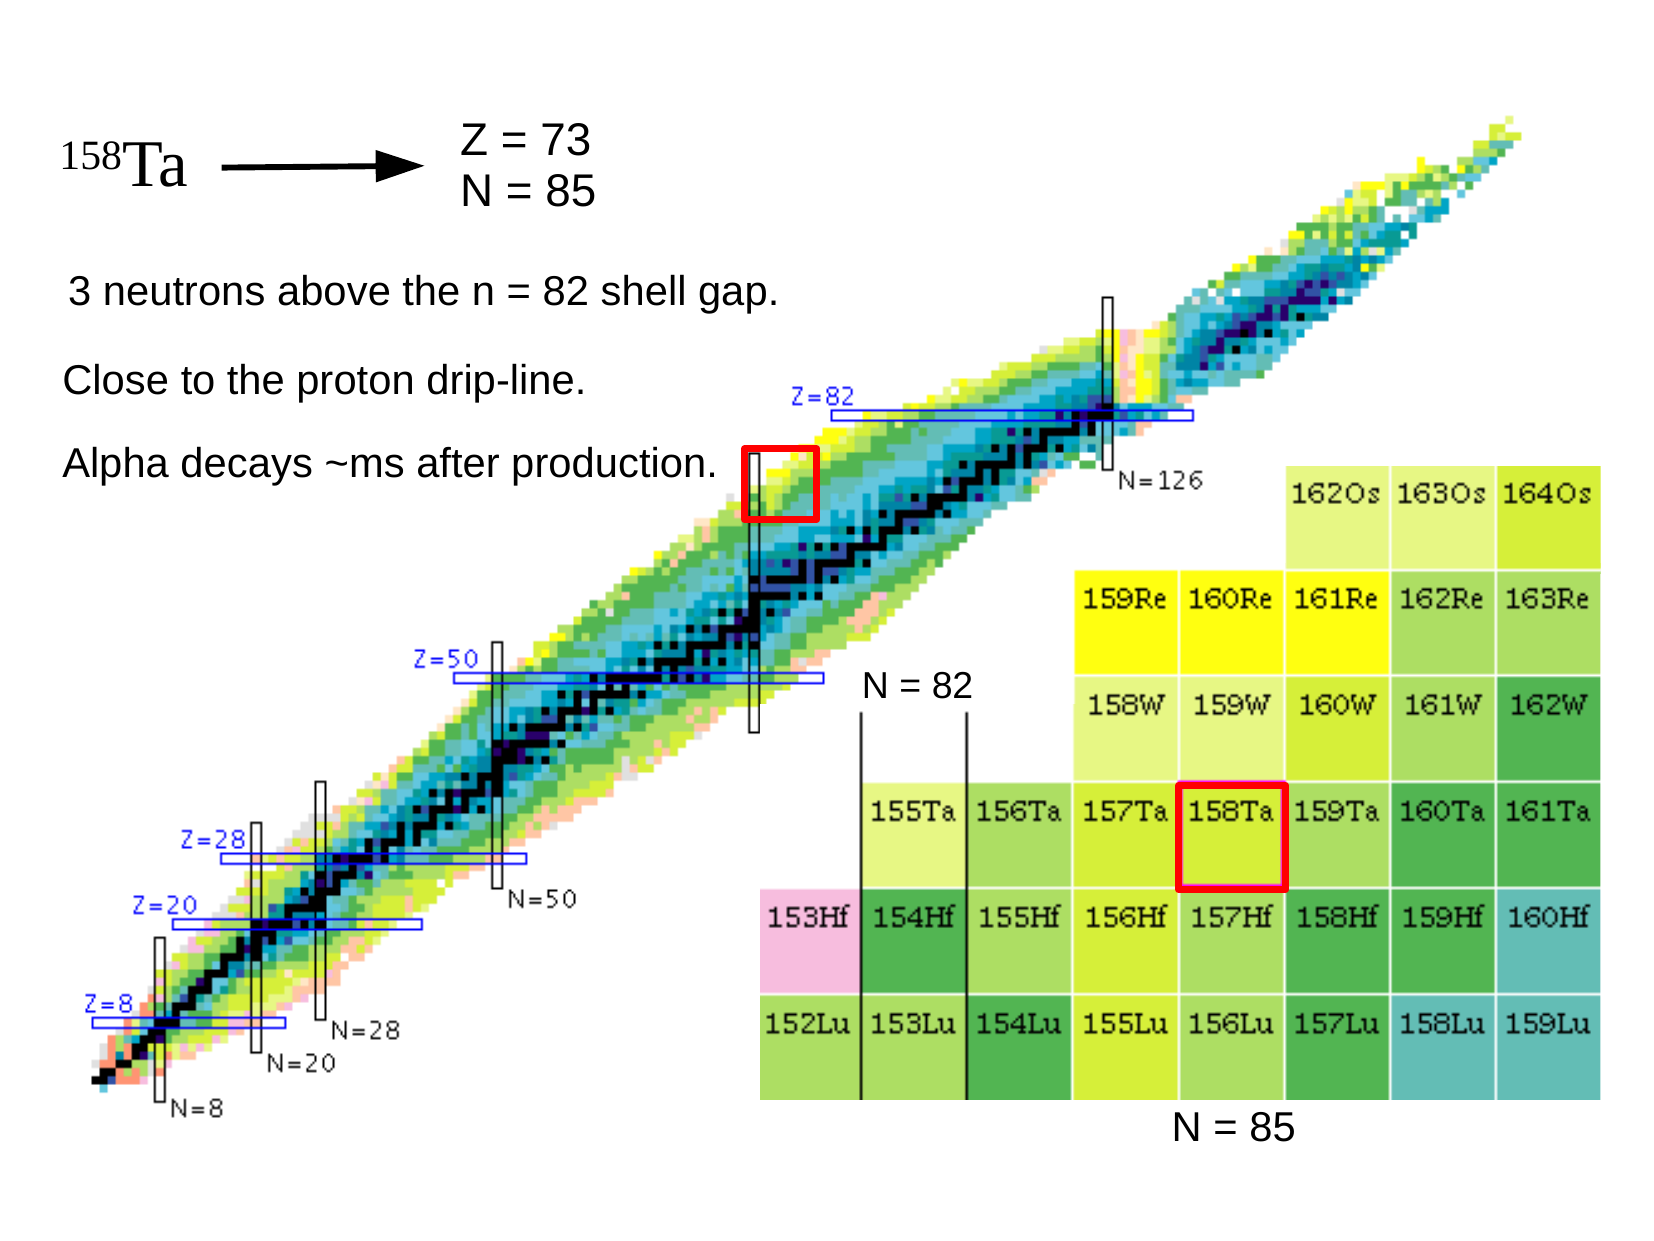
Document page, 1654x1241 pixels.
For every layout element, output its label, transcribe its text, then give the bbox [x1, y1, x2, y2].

text_box 158Ta [44, 120, 445, 216]
text_box Z = 73 N = 85 [445, 106, 628, 224]
picture [76, 100, 1601, 1126]
text_box Close to the proton drip-line. [47, 349, 659, 411]
text_box N = 85 [1156, 1096, 1333, 1158]
picture [748, 452, 813, 516]
text_box Alpha decays ~ms after production. [47, 431, 769, 494]
text_box N = 82 [847, 656, 998, 714]
text_box 3 neutrons above the n = 82 shell gap. [53, 260, 803, 322]
